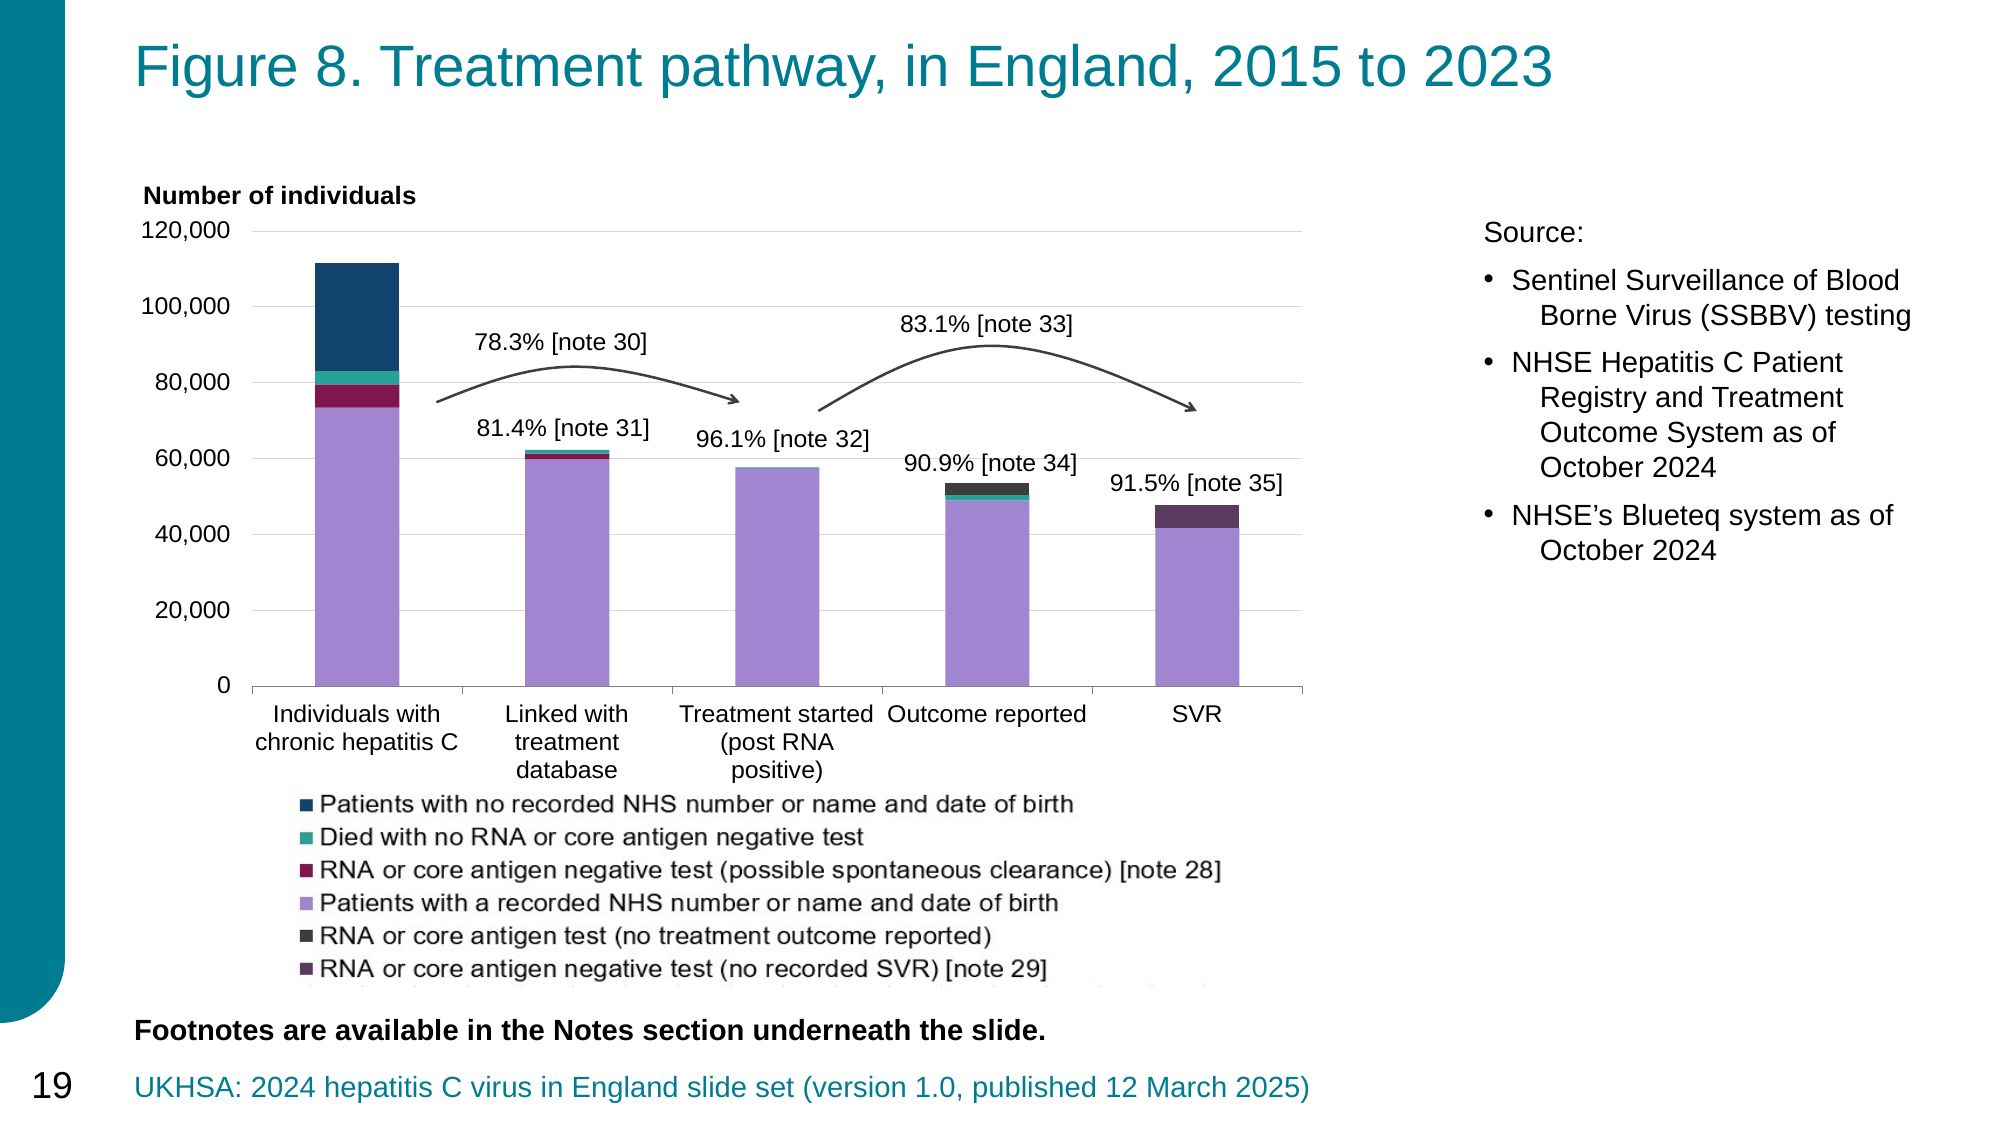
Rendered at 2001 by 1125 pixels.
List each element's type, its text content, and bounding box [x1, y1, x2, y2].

text_box UKHSA: 2024 hepatitis C virus in England slide set (version 1.0, published 12 March 2025) [119, 1056, 1761, 1116]
text_box Source: Sentinel Surveillance of Blood Borne Virus (SSBBV) testing NHSE Hepatitis C Patient Registry and Treatment Outcome System as of October 2024 NHSE’s Blueteq system as of October 2024 [1468, 206, 1945, 626]
title Figure 8. Treatment pathway, in England, 2015 to 2023 [119, 28, 1945, 109]
text_box [3, 1053, 102, 1114]
picture [135, 165, 1326, 988]
text_box Footnotes are available in the Notes section underneath the slide. [119, 1003, 1369, 1054]
